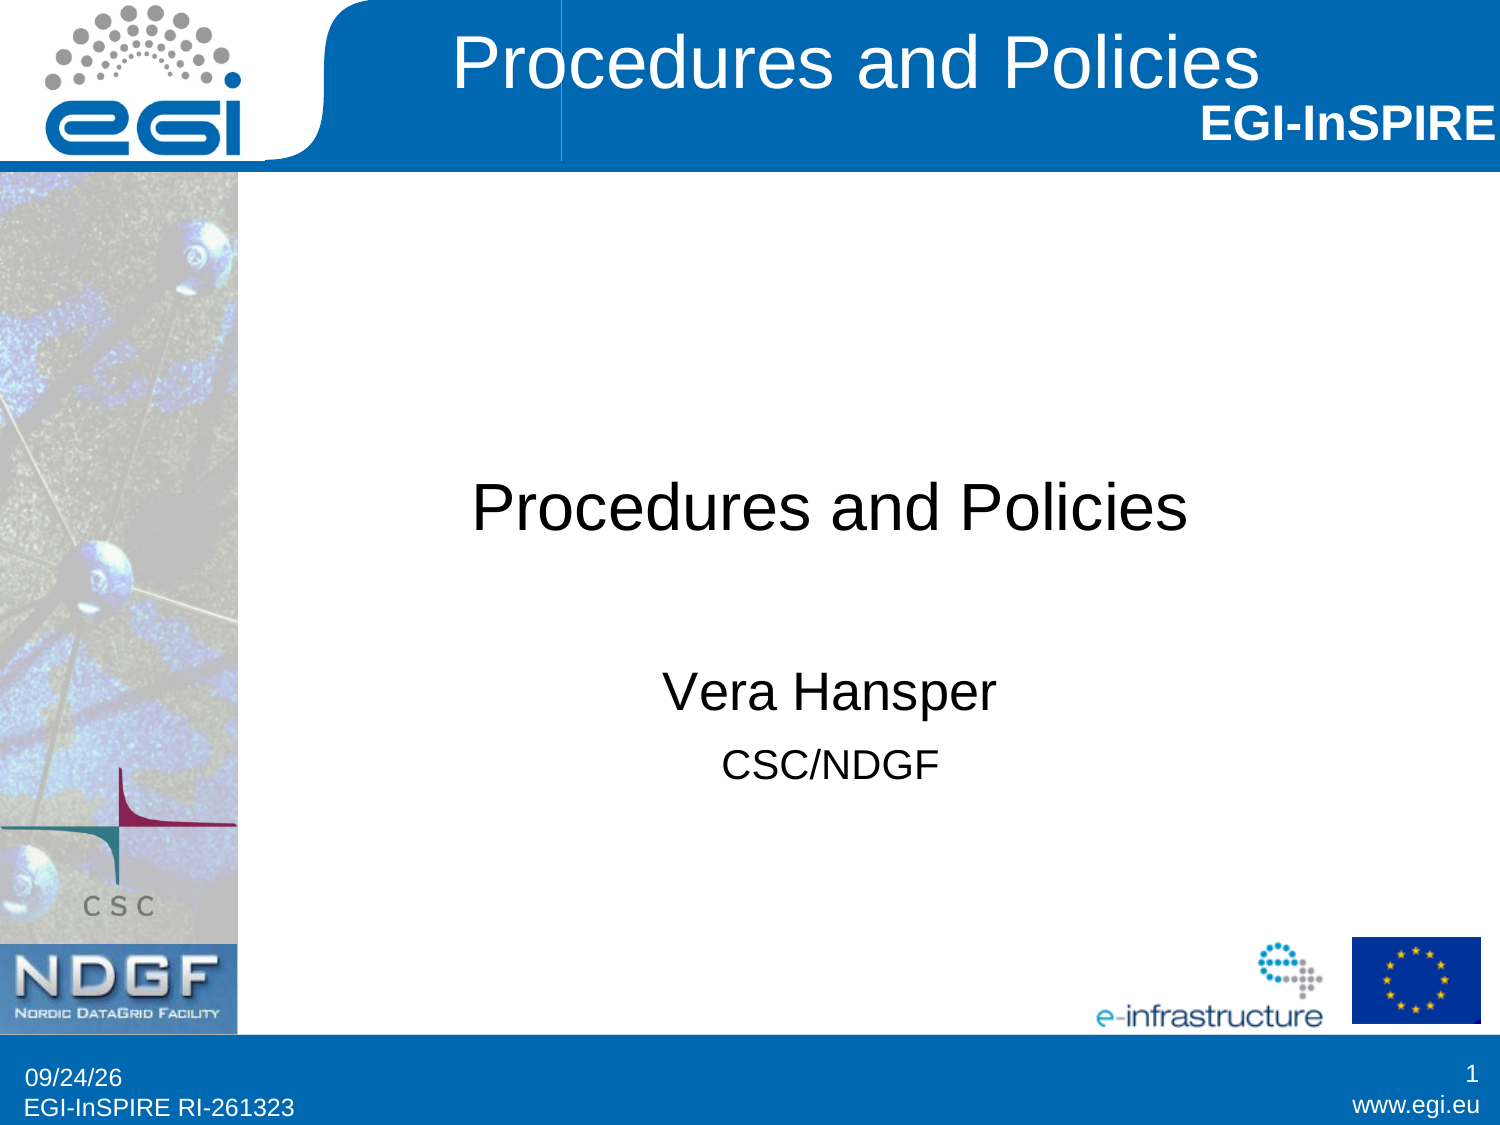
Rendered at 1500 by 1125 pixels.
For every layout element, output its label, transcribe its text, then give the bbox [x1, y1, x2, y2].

picture [1352, 937, 1481, 1024]
picture [0, 172, 238, 1034]
text_box <number> [1144, 1042, 1495, 1103]
subtitle Procedures and Policies Vera Hansper CSC/NDGF [236, 262, 1426, 1021]
title Procedures and Policies [354, 0, 1477, 185]
picture [0, 0, 265, 161]
text_box 09/14/10 [10, 1046, 361, 1107]
picture [1091, 1021, 1329, 1034]
